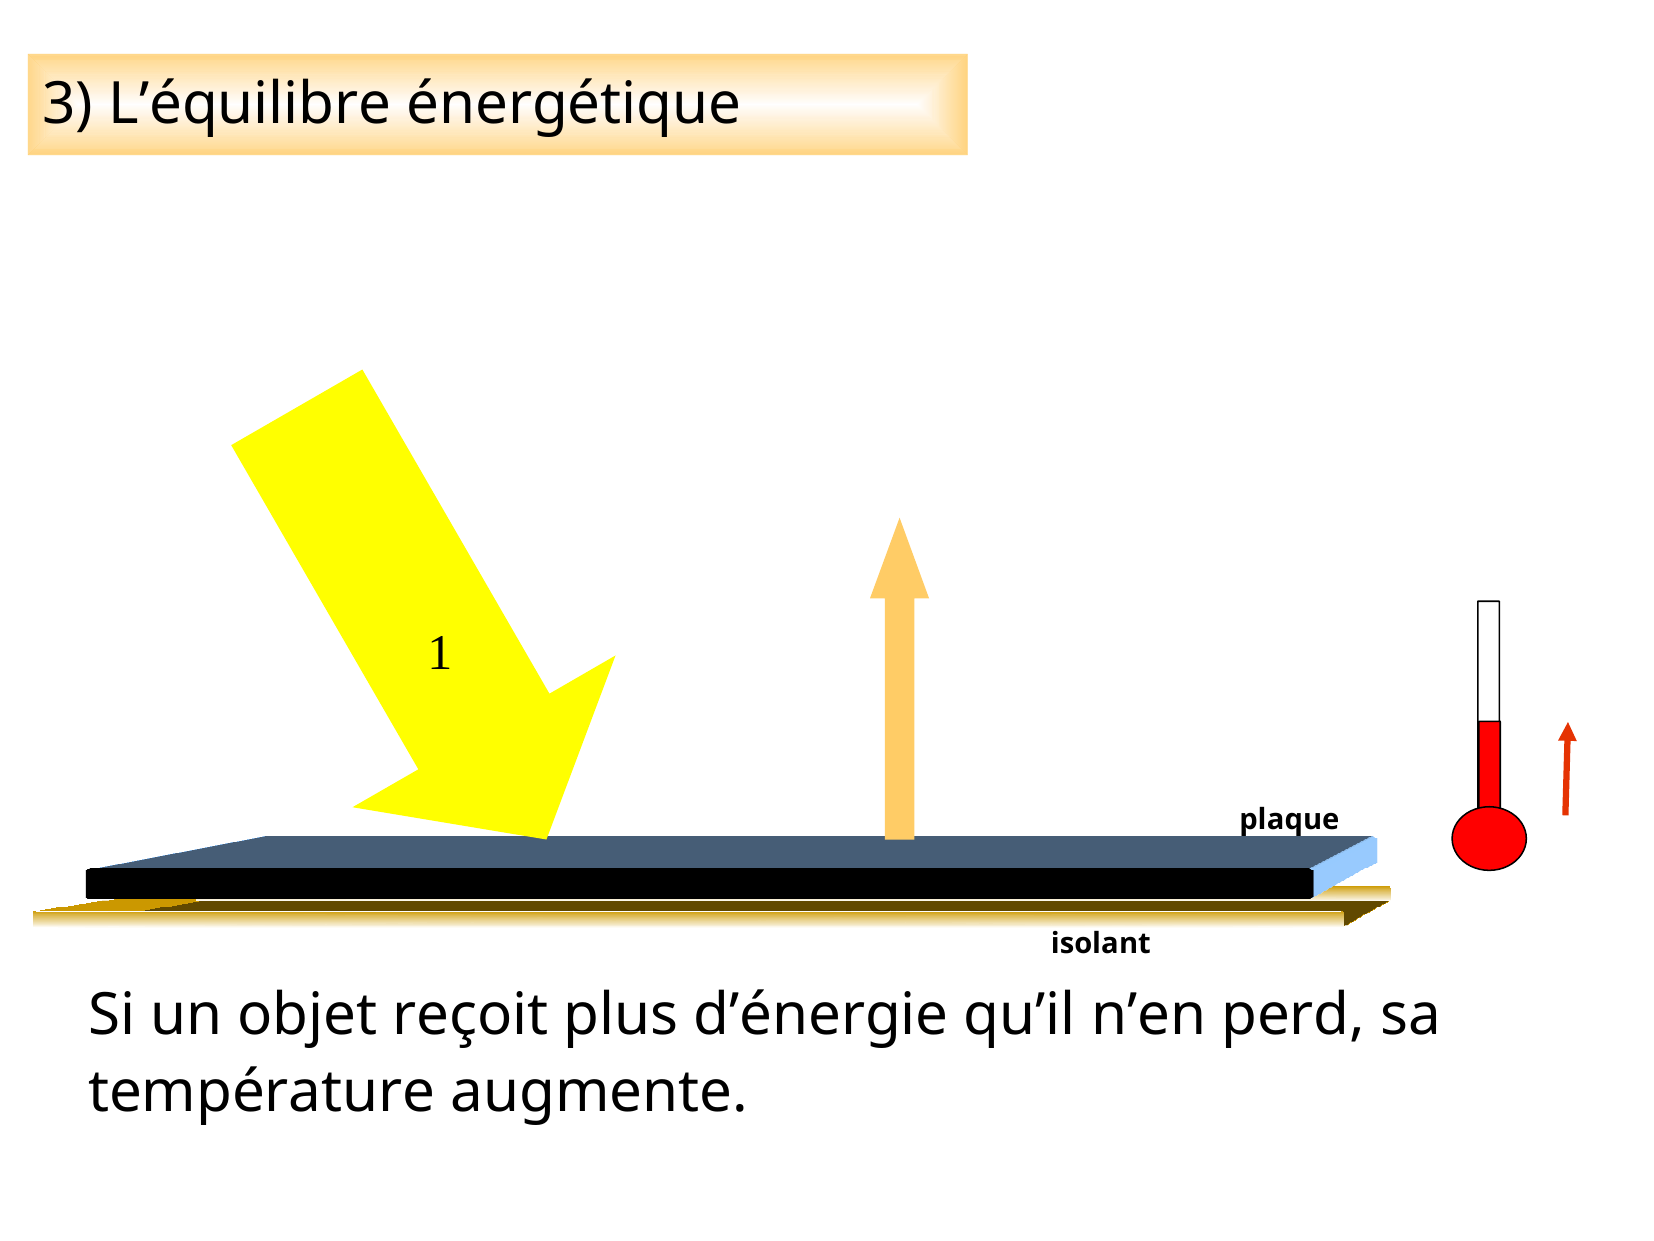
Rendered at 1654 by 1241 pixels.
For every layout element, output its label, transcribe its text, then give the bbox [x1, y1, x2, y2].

text_box Si un objet reçoit plus d’énergie qu’il n’en perd, sa température augmente. [73, 965, 1611, 1201]
text_box 1 [427, 616, 462, 687]
text_box [1470, 601, 1527, 871]
text_box isolant [1035, 915, 1288, 990]
picture [21, 826, 1406, 939]
text_box [231, 369, 616, 840]
text_box [27, 53, 968, 156]
text_box plaque [1224, 791, 1477, 866]
text_box 3) L’équilibre énergétique [27, 53, 967, 155]
text_box [870, 517, 930, 840]
